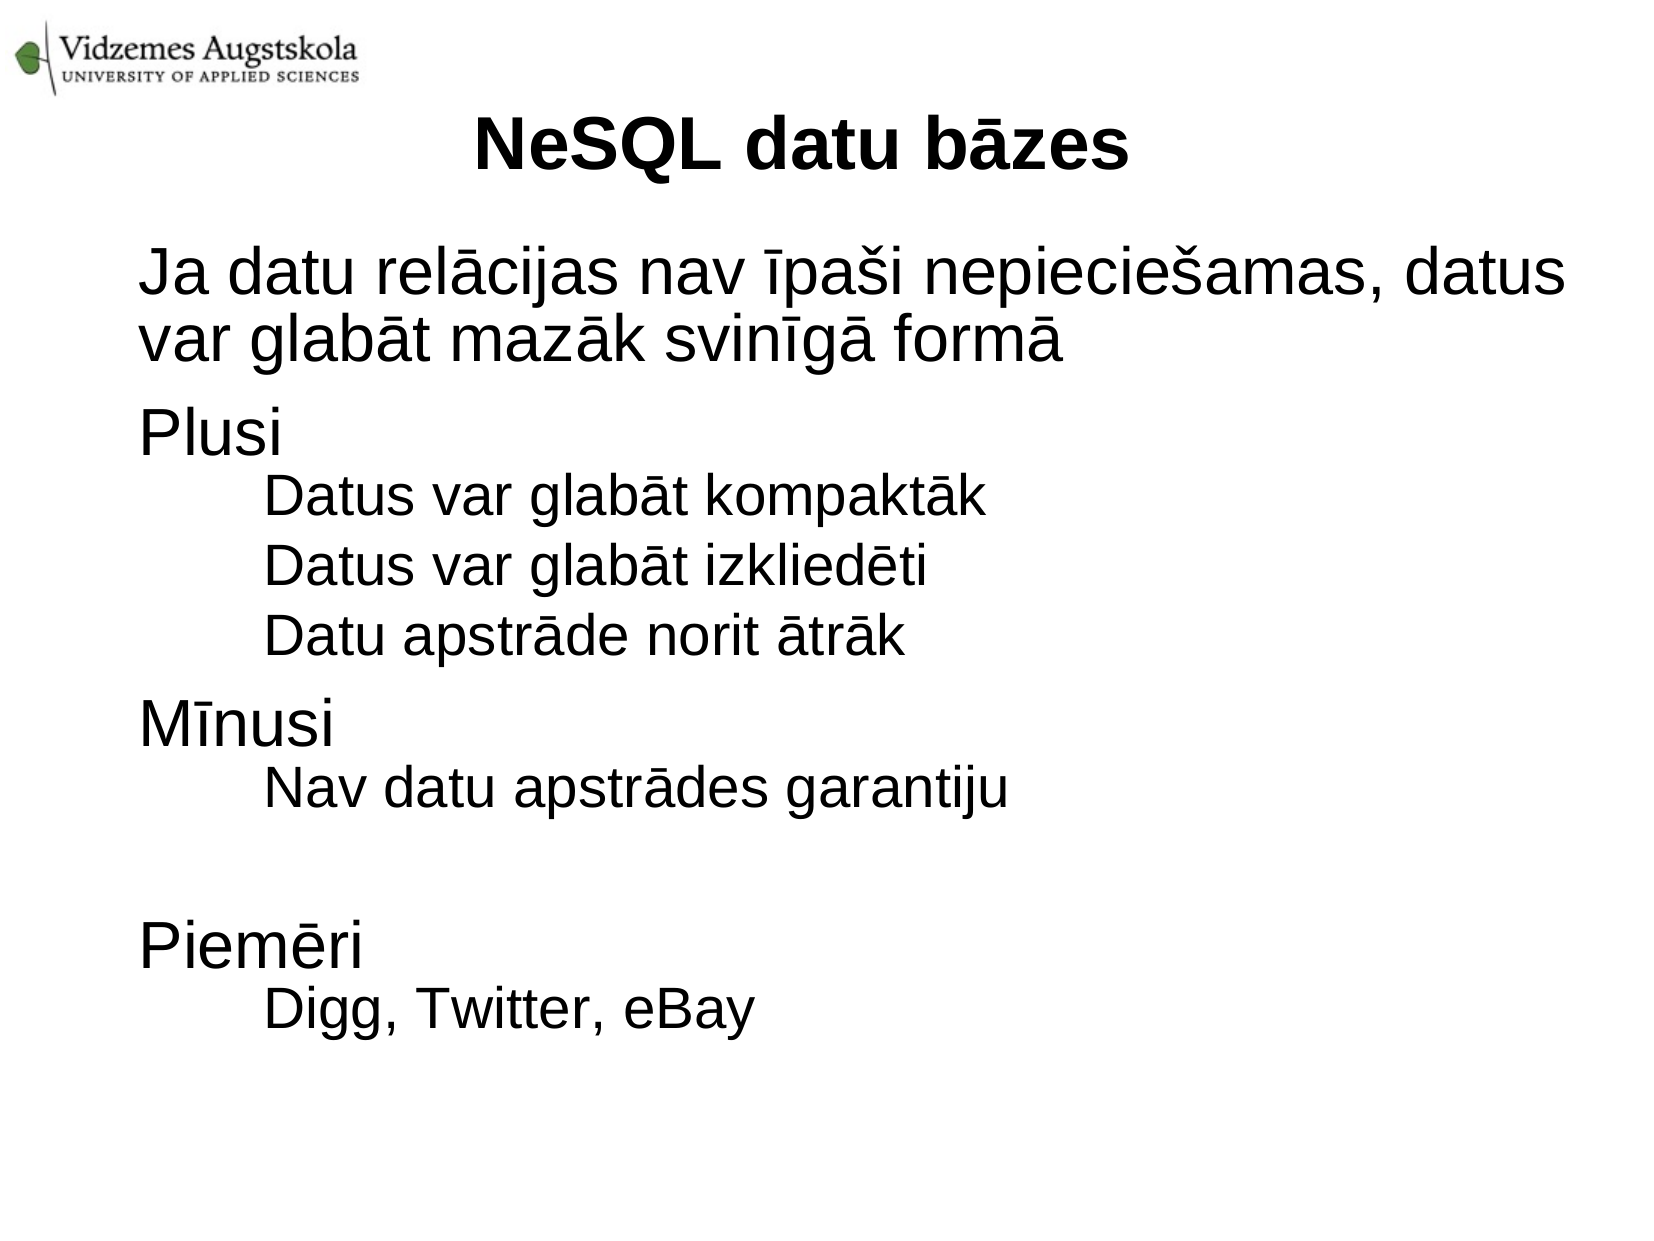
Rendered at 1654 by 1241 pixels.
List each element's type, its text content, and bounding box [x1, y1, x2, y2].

list Ja datu relācijas nav īpaši nepieciešamas, datus var glabāt mazāk svinīgā formā Plusi Datus var glabāt kompaktāk Datus var glabāt izkliedēti Datu apstrāde norit ātrāk Mīnusi Nav datu apstrādes garantiju Piemēri Digg, Twitter, eBay [82, 236, 1569, 1107]
picture [5, 2, 368, 113]
title NeSQL datu bāzes [94, 96, 1512, 195]
